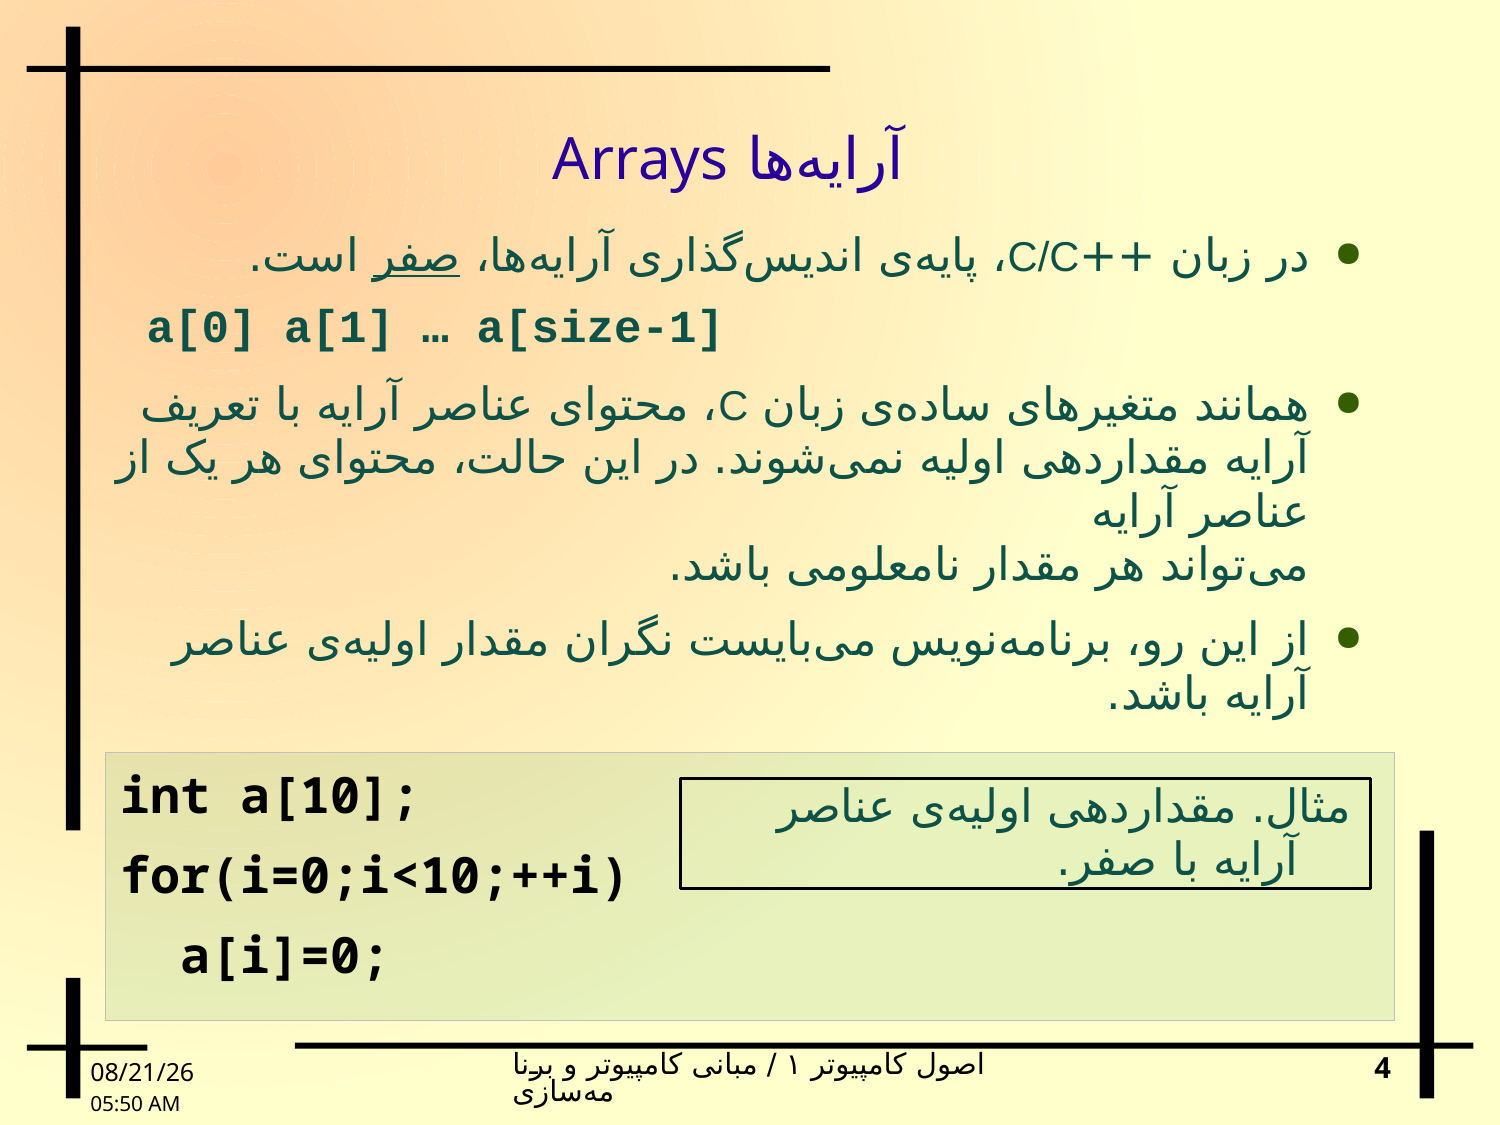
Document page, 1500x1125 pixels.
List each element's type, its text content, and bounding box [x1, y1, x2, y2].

list مثال. مقداردهی اولیه‌ی عناصر آرایه با صفر. [680, 778, 1371, 854]
list در زبان ++C/C، پایه‌ی اندیس‌گذاری آرایه‌ها، صفر است. a[0] a[1] … a[size-1] همانند متغیرهای ساده‌ی زبان C، محتوای عناصر آرایه با تعریف آرایه مقداردهی اولیه نمی‌شوند. در این حالت، محتوای هر یک از عناصر آرایه می‌تواند هر مقدار نامعلومی باشد. از این رو، برنامه‌نویس می‌بایست نگران مقدار اولیه‌ی عناصر آرایه باشد. [93, 229, 1434, 711]
text_box int a[10]; for(i=0;i<10;++i) a[i]=0; [105, 752, 1395, 1021]
title آرایه‌ها Arrays [113, 96, 1344, 217]
